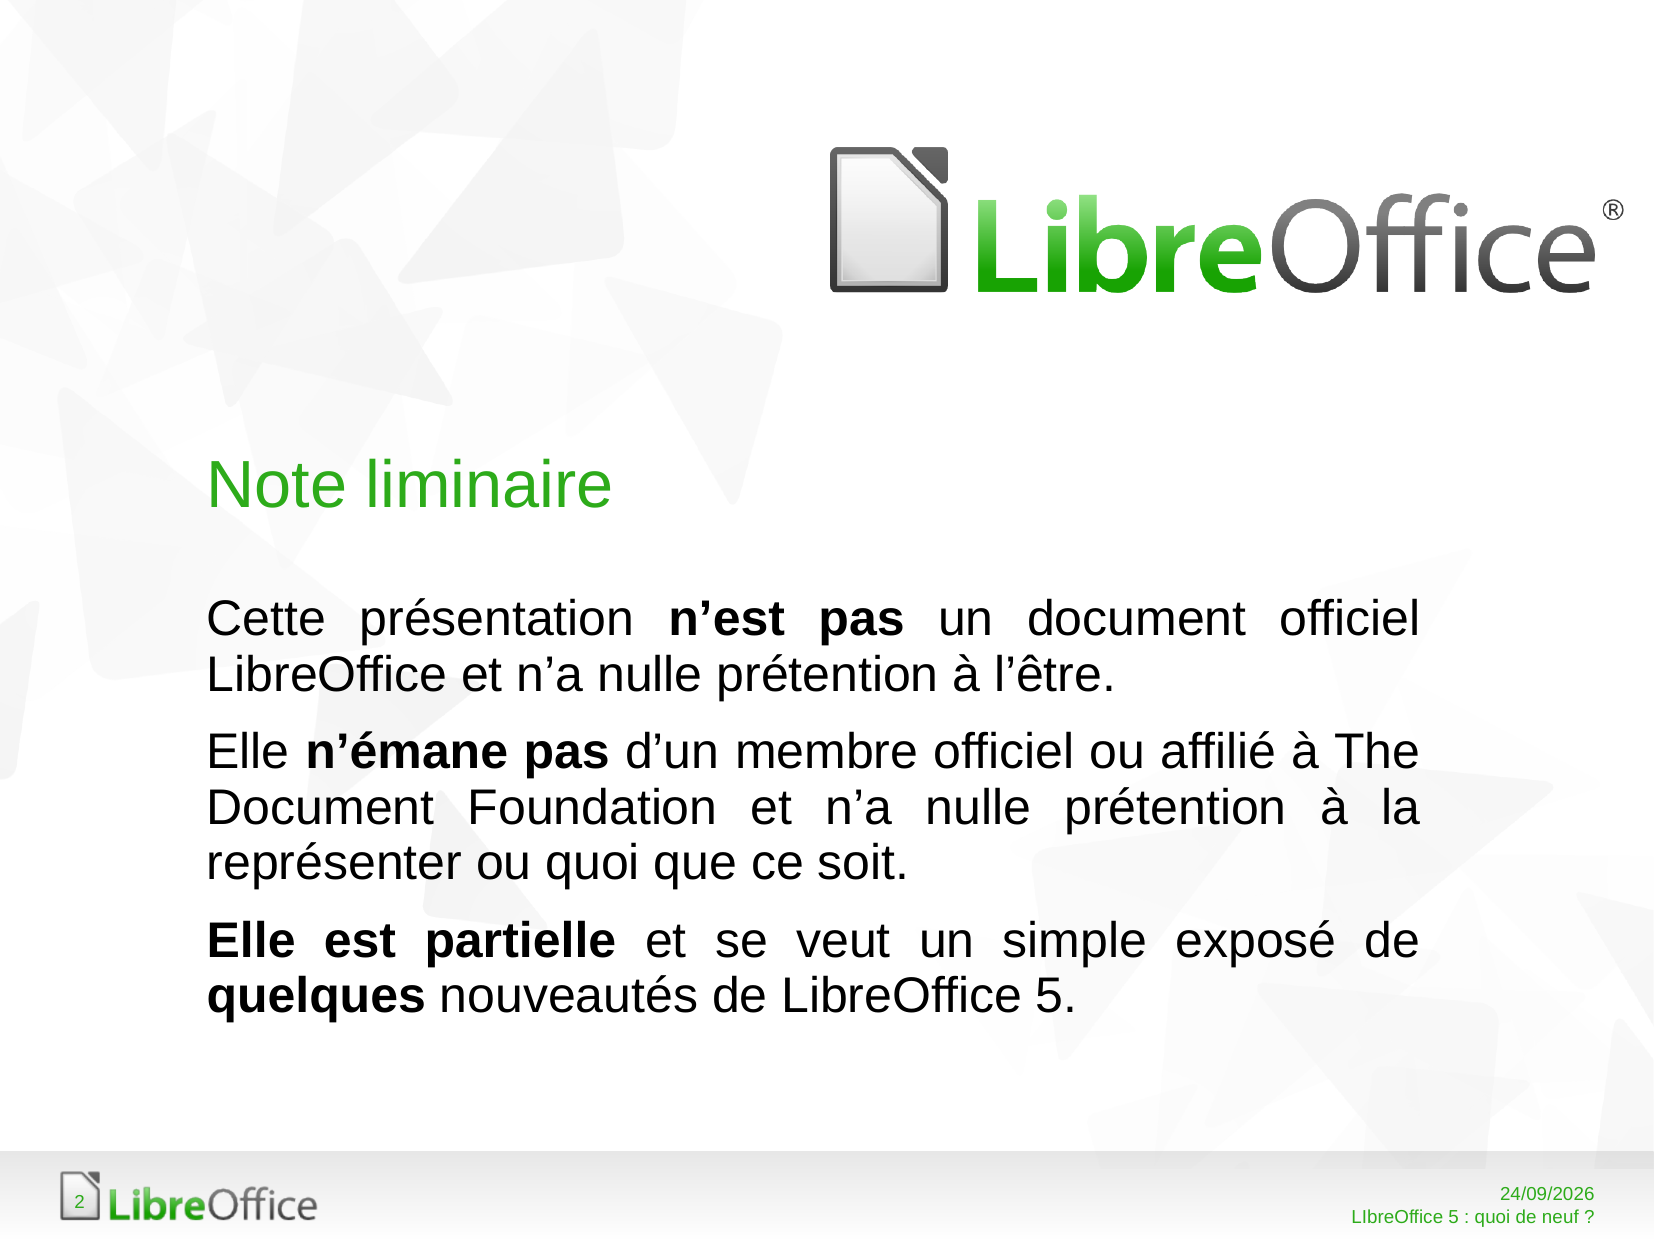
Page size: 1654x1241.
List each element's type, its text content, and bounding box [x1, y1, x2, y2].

picture [41, 1152, 337, 1240]
picture [915, 548, 1654, 1169]
title Note liminaire [206, 395, 1477, 573]
picture [0, 0, 1654, 930]
list Cette présentation n’est pas un document officiel LibreOffice et n’a nulle prétention à l’être. Elle n’émane pas d’un membre officiel ou affilié à The Document Foundation et n’a nulle prétention à la représenter ou quoi que ce soit. Elle est partielle et se veut un simple exposé de quelques nouveautés de LibreOffice 5. [206, 590, 1477, 1135]
